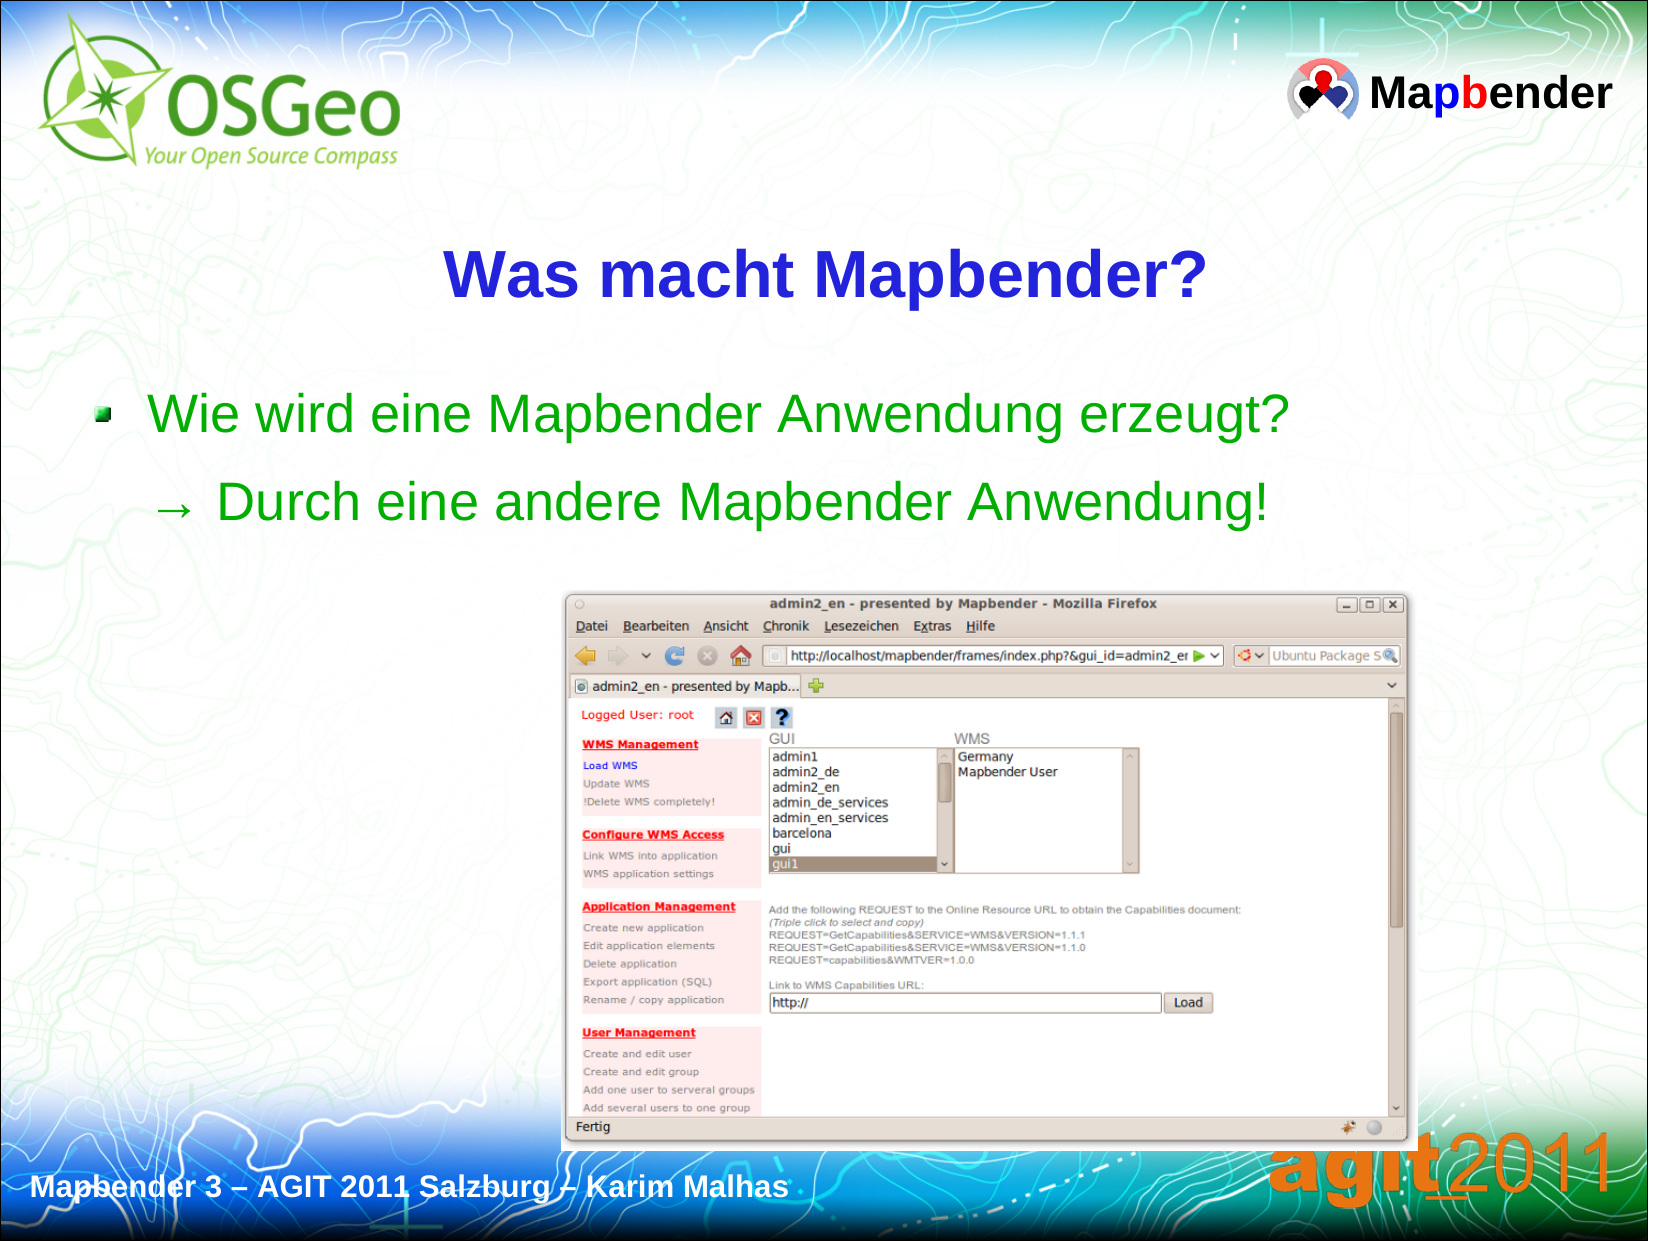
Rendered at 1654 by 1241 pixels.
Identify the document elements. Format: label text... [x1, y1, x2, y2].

title Was macht Mapbender? [82, 208, 1571, 342]
picture [1, 1, 1647, 1240]
list Wie wird eine Mapbender Anwendung erzeugt? → Durch eine andere Mapbender Anwendung! [76, 383, 1565, 1188]
